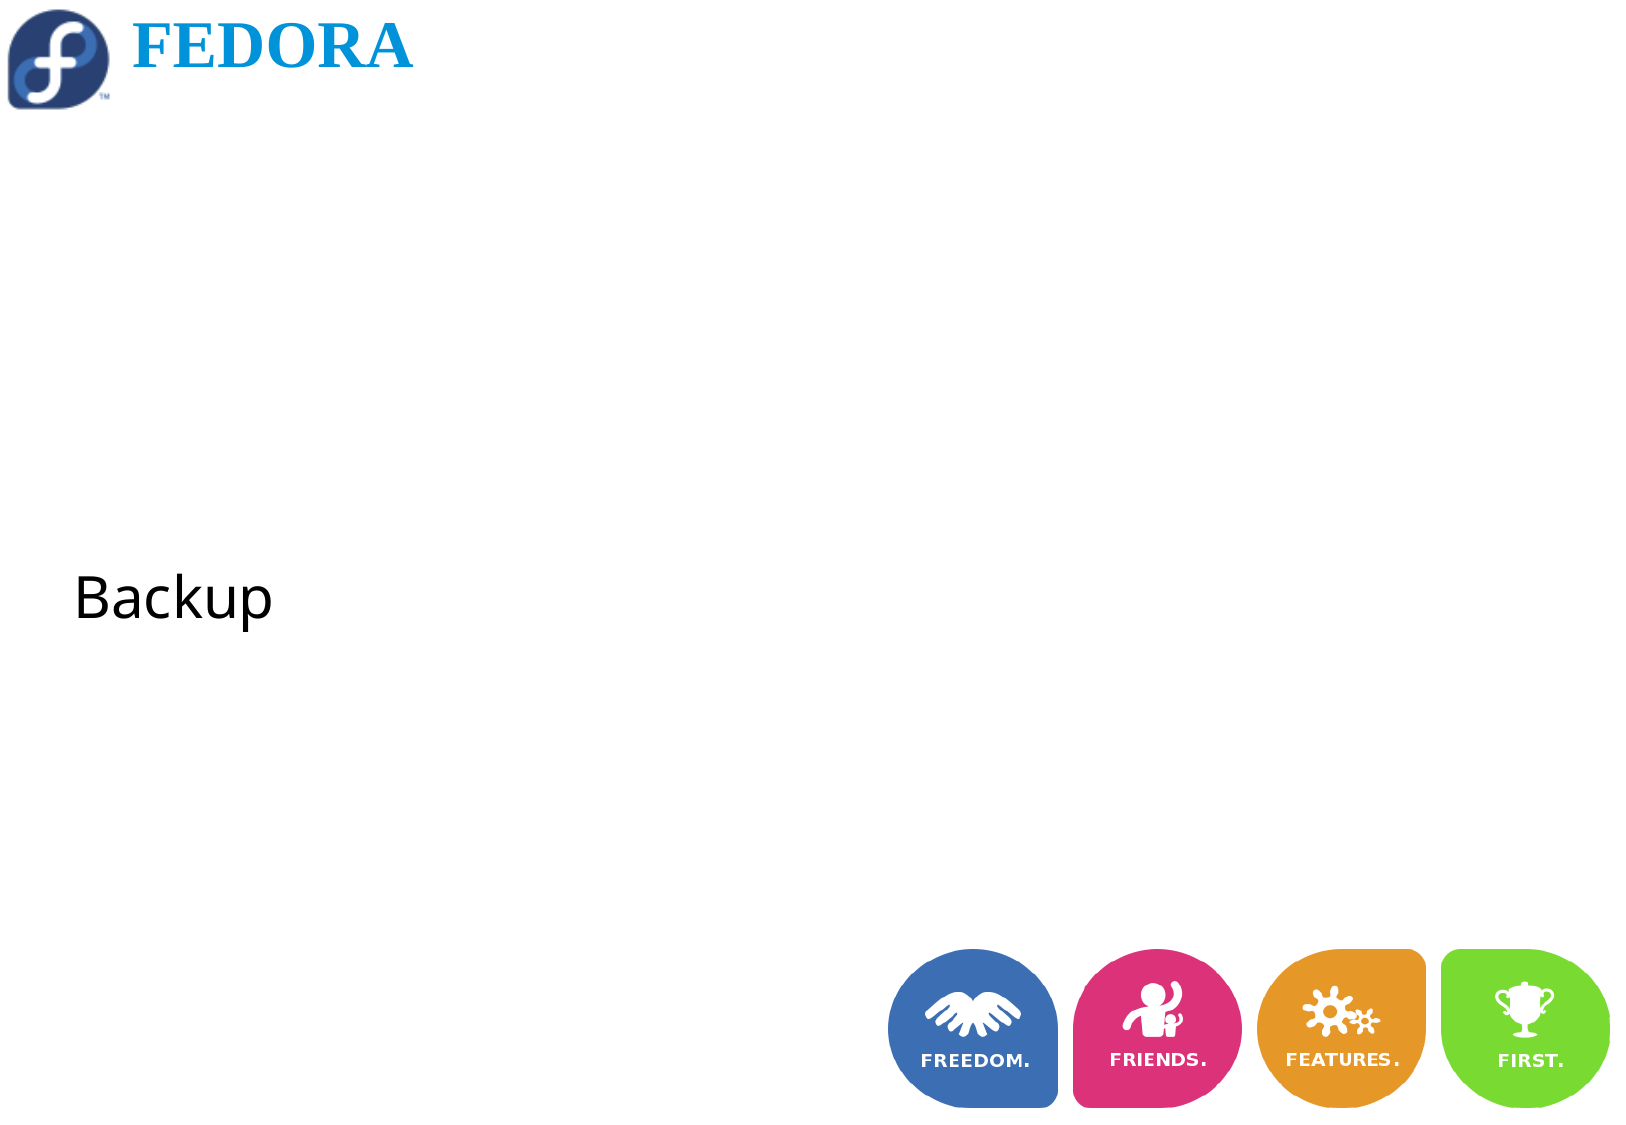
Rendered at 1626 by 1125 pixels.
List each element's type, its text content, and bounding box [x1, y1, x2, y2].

picture [888, 949, 1610, 1108]
picture [5, 5, 113, 113]
title Backup [73, 127, 1480, 1065]
